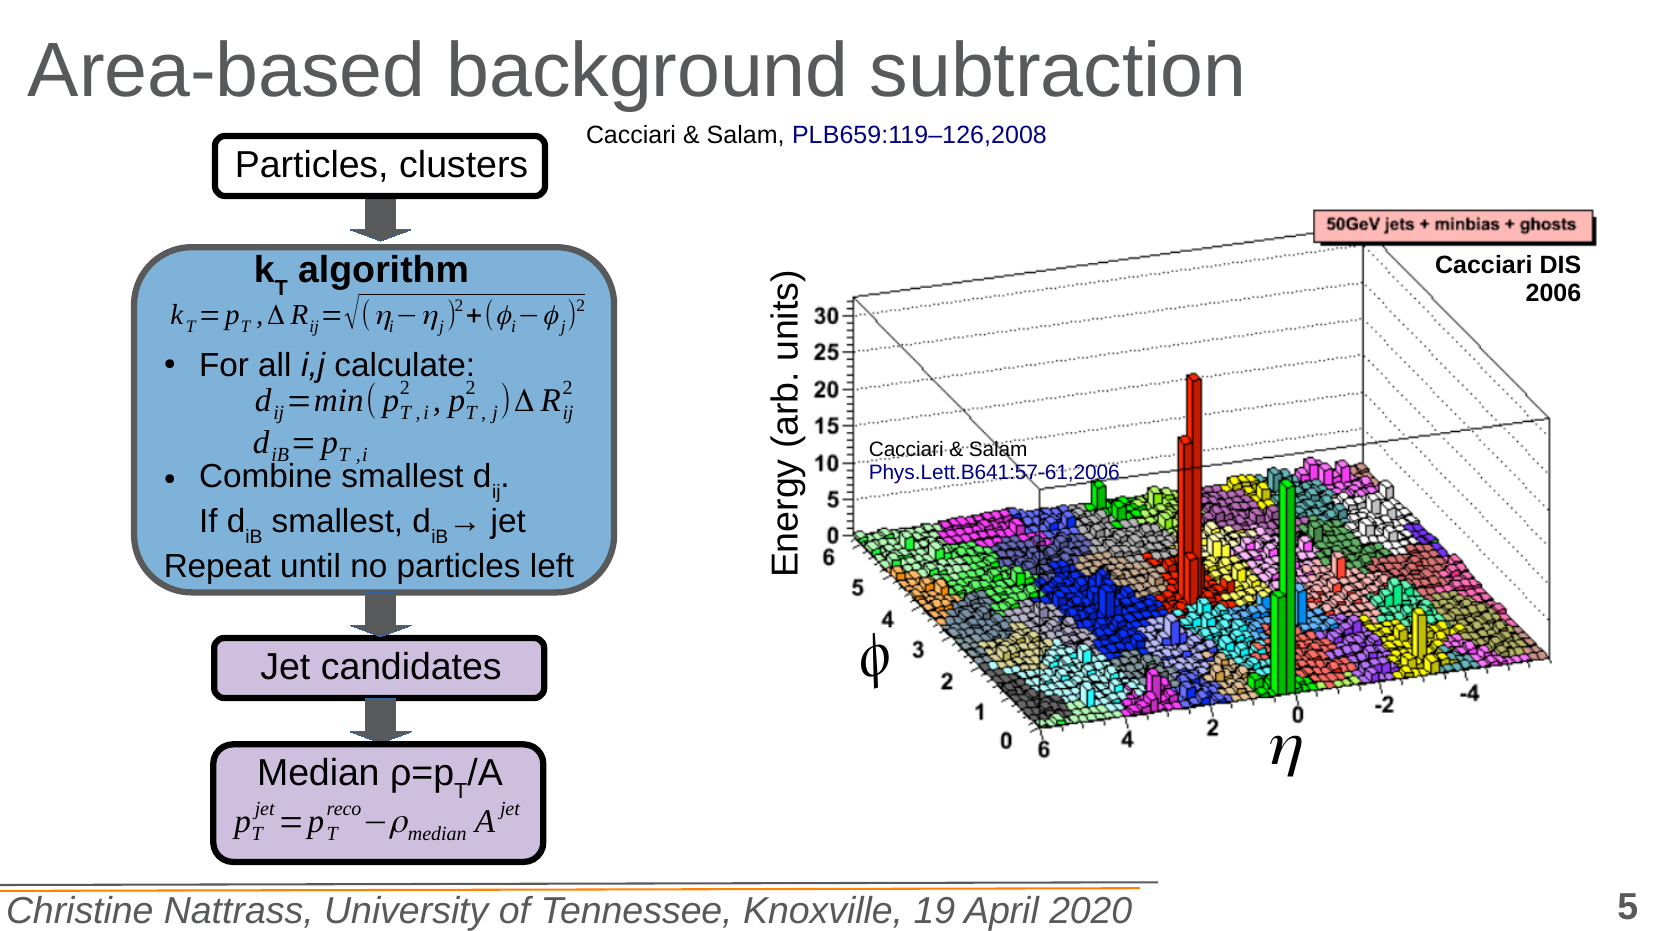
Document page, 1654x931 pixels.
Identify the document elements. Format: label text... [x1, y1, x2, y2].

title Area-based background subtraction [0, 13, 1276, 127]
text_box [350, 200, 411, 242]
text_box Energy (arb. units) [756, 255, 814, 593]
text_box Jet candidates [215, 637, 546, 695]
text_box [350, 592, 412, 637]
chart [1256, 733, 1309, 781]
chart [164, 292, 592, 336]
text_box Cacciari DIS 2006 [1386, 243, 1597, 314]
text_box Median ρ=pT/A [215, 744, 546, 811]
text_box kT algorithm [239, 241, 534, 308]
chart [225, 798, 528, 845]
picture [813, 209, 1597, 759]
text_box [134, 247, 615, 574]
text_box Cacciari & Salam Phys.Lett.B641:57-61,2006 [853, 430, 1135, 492]
text_box [213, 756, 544, 862]
text_box Particles, clusters [216, 135, 547, 193]
text_box For all i,j calculate: Combine smallest dij. If diB smallest, diB→ jet Repeat until no particles left [149, 339, 630, 593]
chart [246, 377, 581, 466]
chart [840, 627, 904, 698]
text_box [217, 695, 541, 744]
text_box Cacciari & Salam, PLB659:119–126,2008 [571, 112, 1111, 156]
